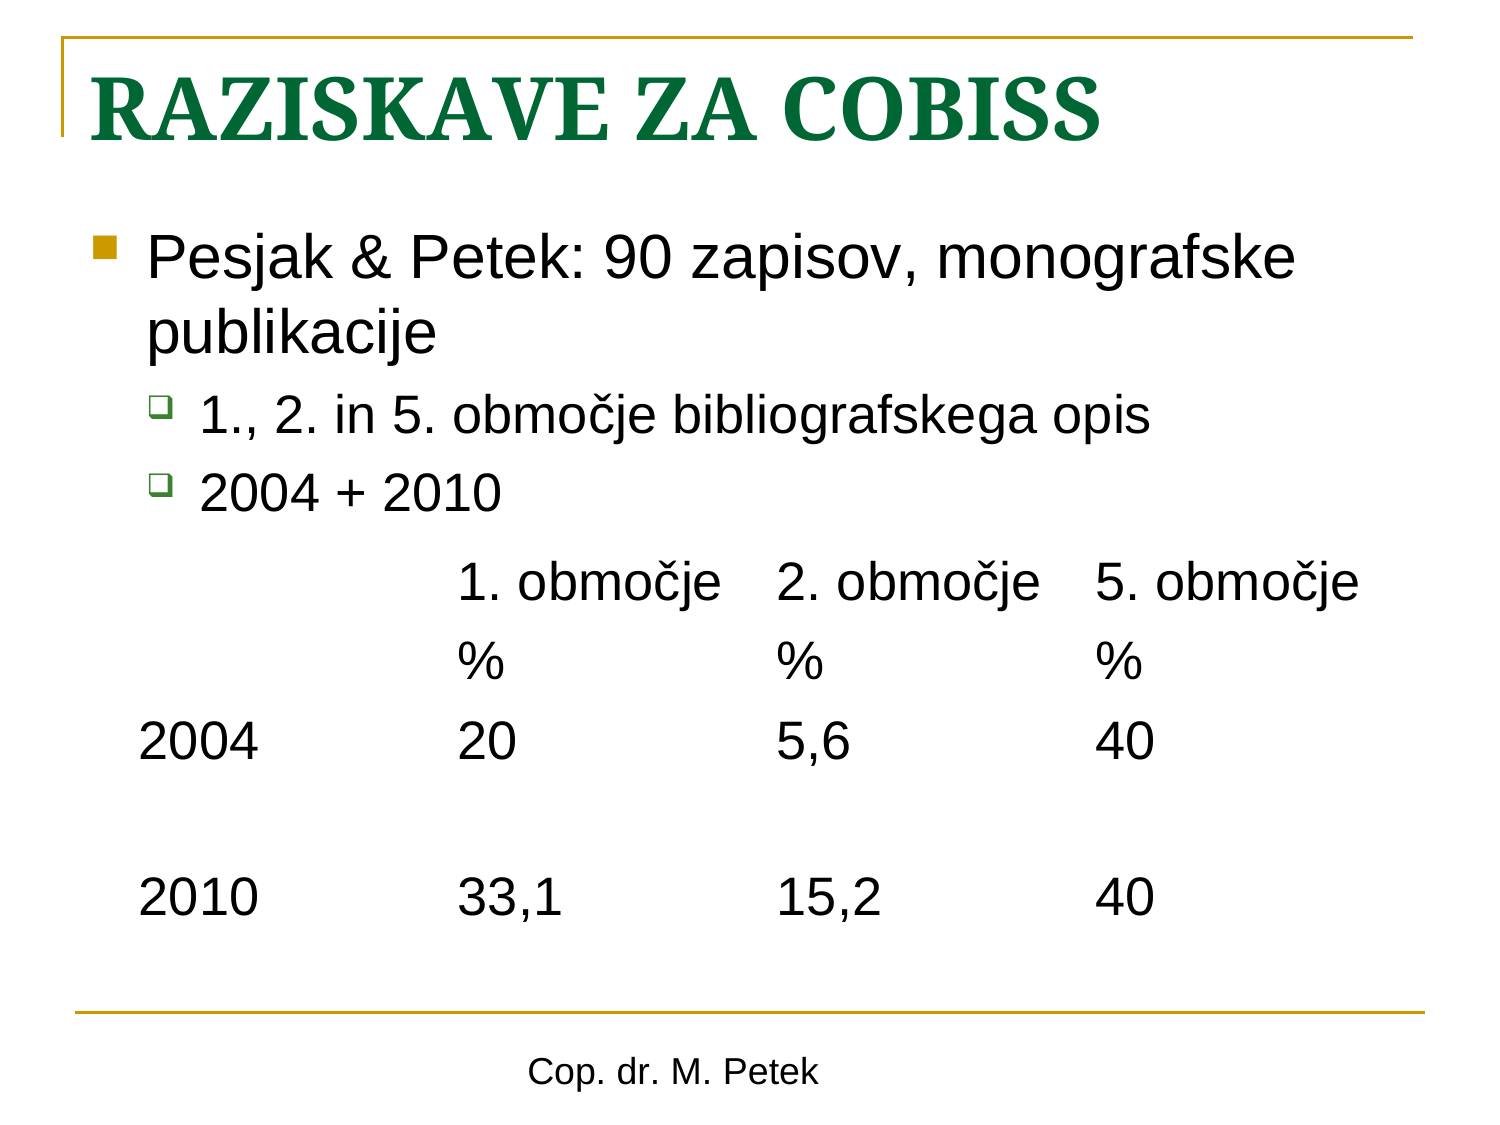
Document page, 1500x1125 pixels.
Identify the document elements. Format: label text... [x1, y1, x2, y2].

table_header 5. območje % [1081, 539, 1400, 698]
table_header 1. območje % [443, 539, 762, 698]
table_cell 5,6 [762, 698, 1081, 853]
table_header 2. območje % [762, 539, 1081, 698]
table_cell 2004 [124, 698, 443, 853]
list Pesjak & Petek: 90 zapisov, monografske publikacije 1., 2. in 5. območje bibliografskega opis 2004 + 2010 [75, 207, 1426, 1006]
table_cell 40 [1081, 853, 1400, 1008]
table_cell 15,2 [762, 853, 1081, 1008]
table_cell 2010 [124, 853, 443, 1008]
table_cell 33,1 [443, 853, 762, 1008]
title RAZISKAVE ZA COBISS [75, 45, 1426, 207]
table_cell 20 [443, 698, 762, 853]
table_header [124, 539, 443, 698]
table_cell 40 [1081, 698, 1400, 853]
